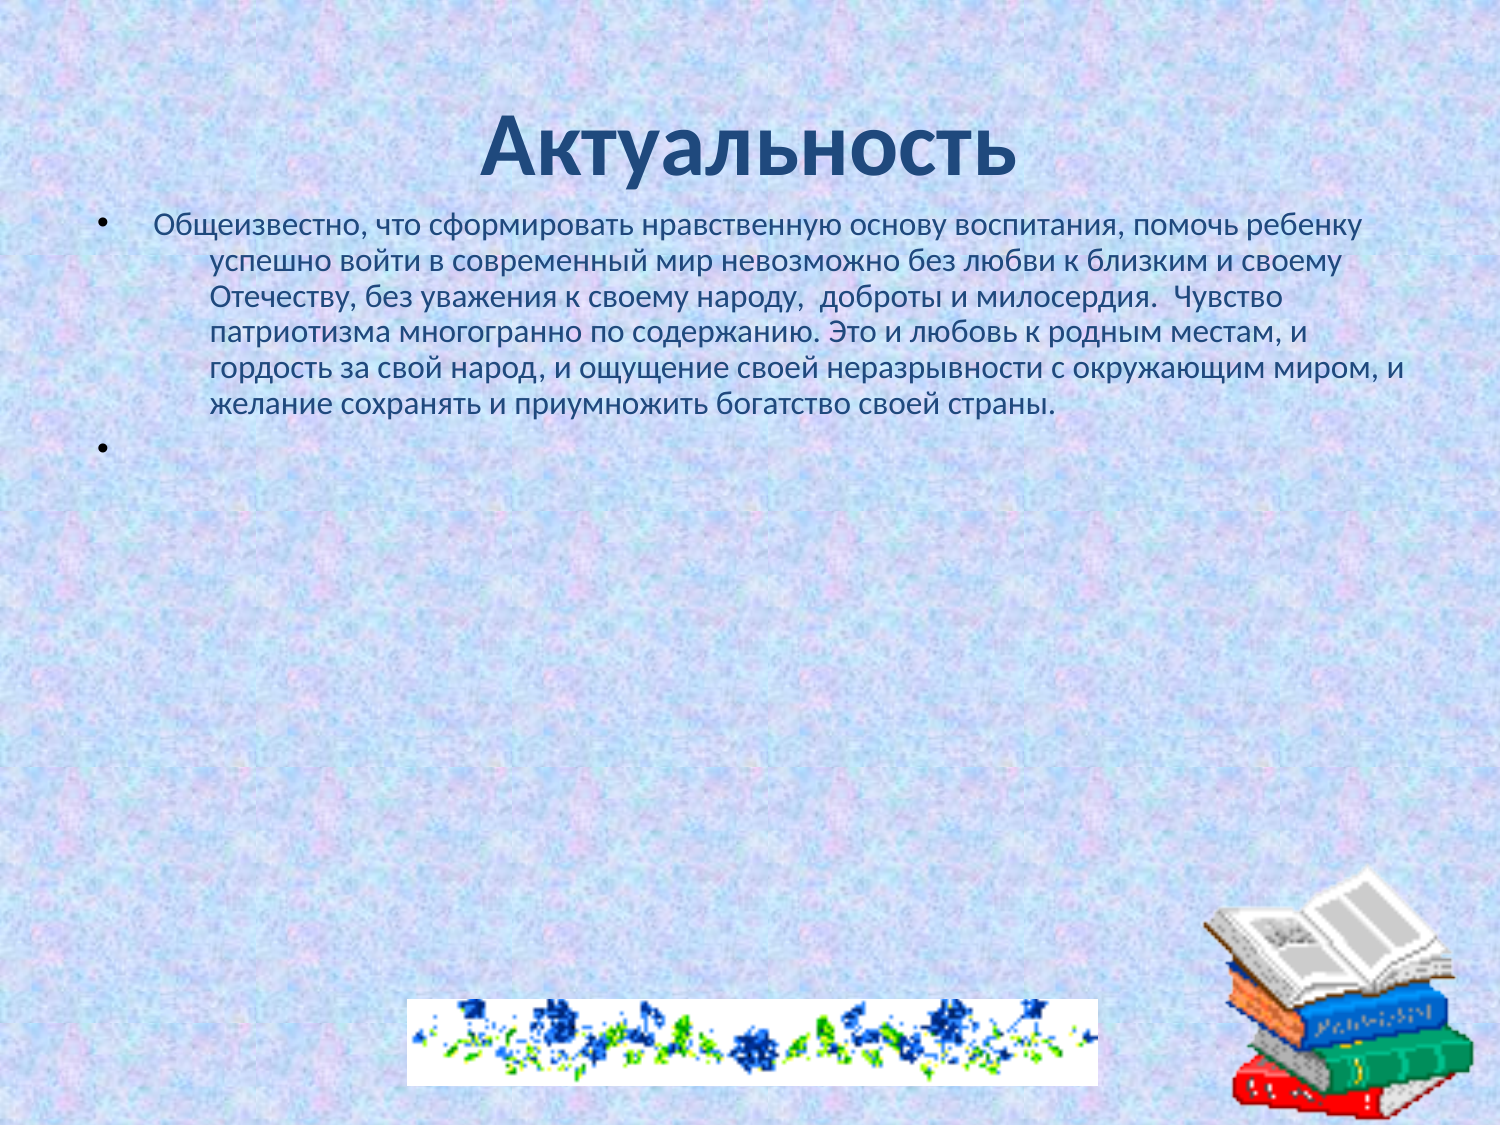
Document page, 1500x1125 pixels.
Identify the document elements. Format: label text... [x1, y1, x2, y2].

list Общеизвестно, что сформировать нравственную основу воспитания, помочь ребенку успешно войти в современный мир невозможно без любви к близким и своему Отечеству, без уважения к своему народу, доброты и милосердия. Чувство патриотизма многогранно по содержанию. Это и любовь к родным местам, и гордость за свой народ, и ощущение своей неразрывности с окружающим миром, и желание сохранять и приумножить богатство своей страны. [82, 199, 1433, 1020]
picture [1190, 829, 1486, 1125]
picture [407, 999, 1098, 1086]
title Актуальность [75, 45, 1426, 233]
